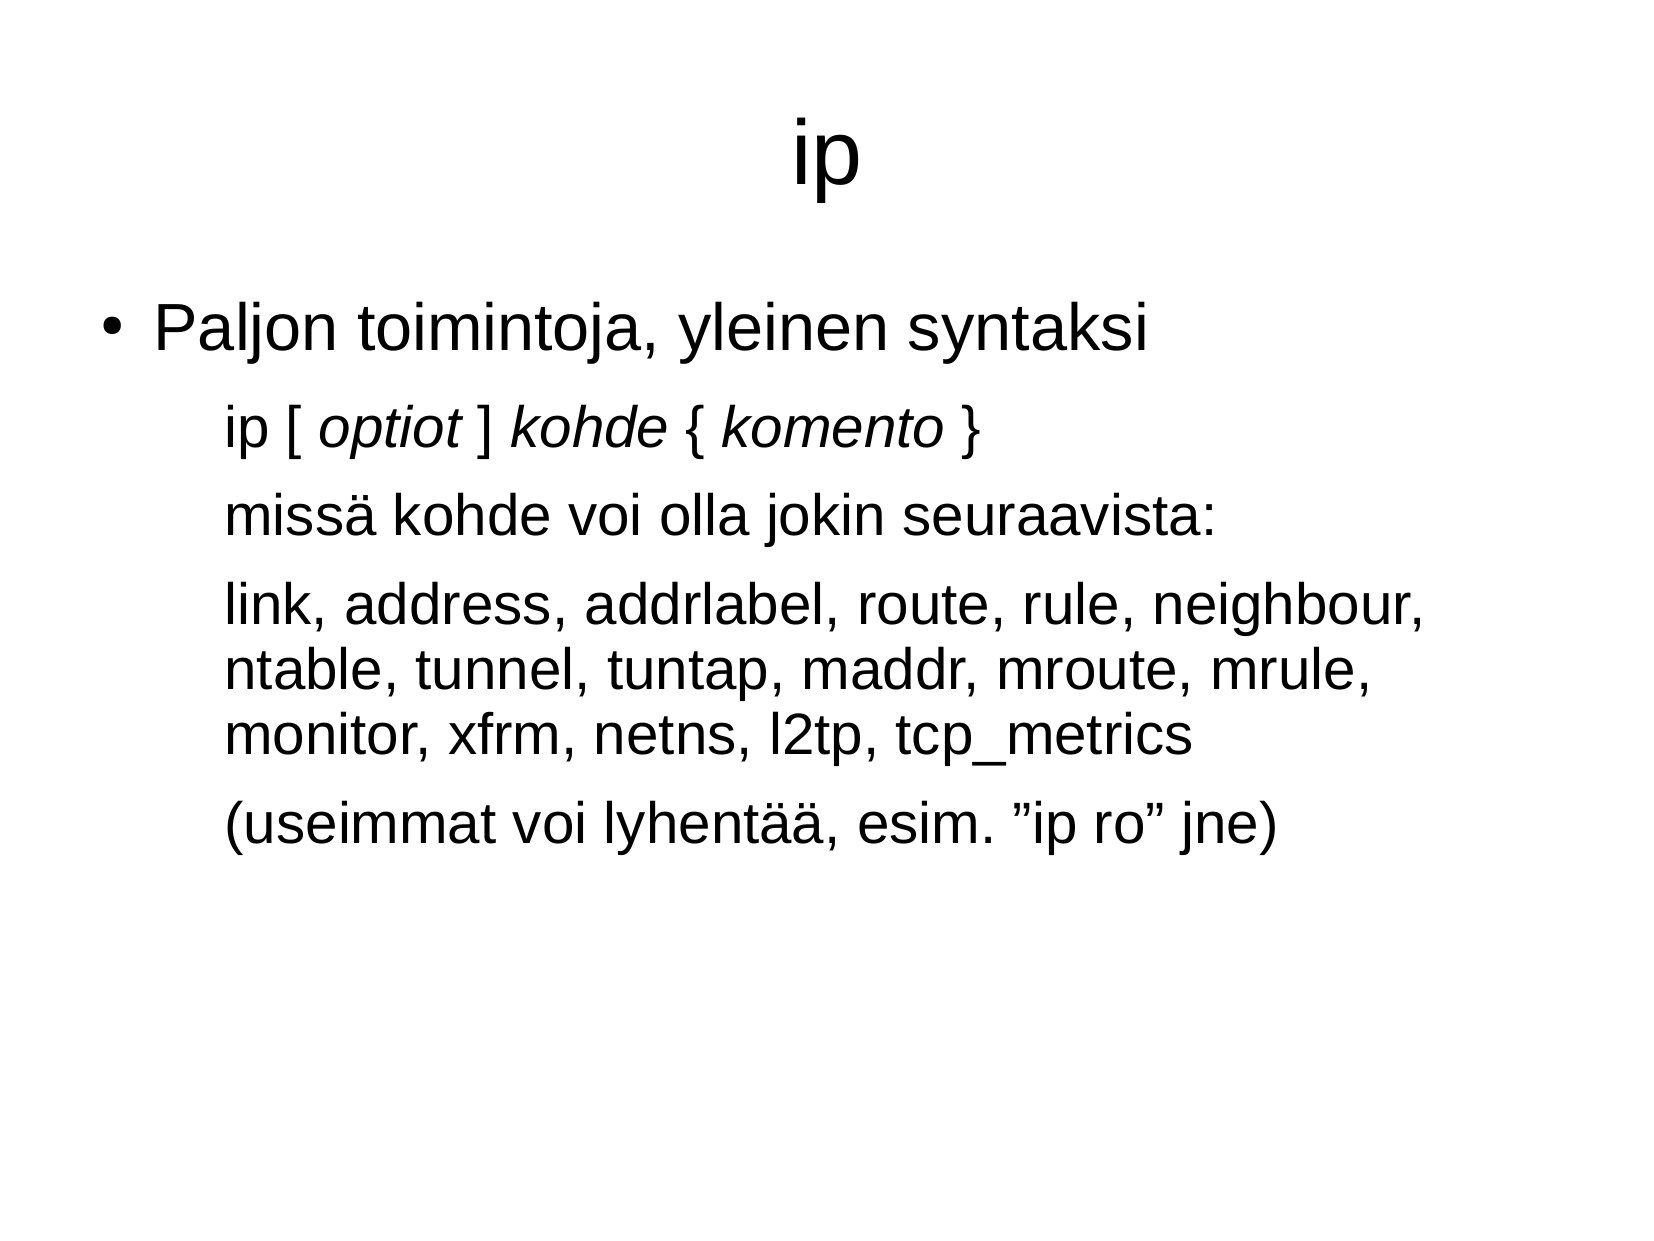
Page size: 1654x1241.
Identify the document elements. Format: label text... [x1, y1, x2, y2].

title ip [82, 49, 1571, 257]
list Paljon toimintoja, yleinen syntaksi ip [ optiot ] kohde { komento } missä kohde voi olla jokin seuraavista: link, address, addrlabel, route, rule, neighbour, ntable, tunnel, tuntap, maddr, mroute, mrule, monitor, xfrm, netns, l2tp, tcp_metrics (useimmat voi lyhentää, esim. ”ip ro” jne) [82, 290, 1571, 1010]
